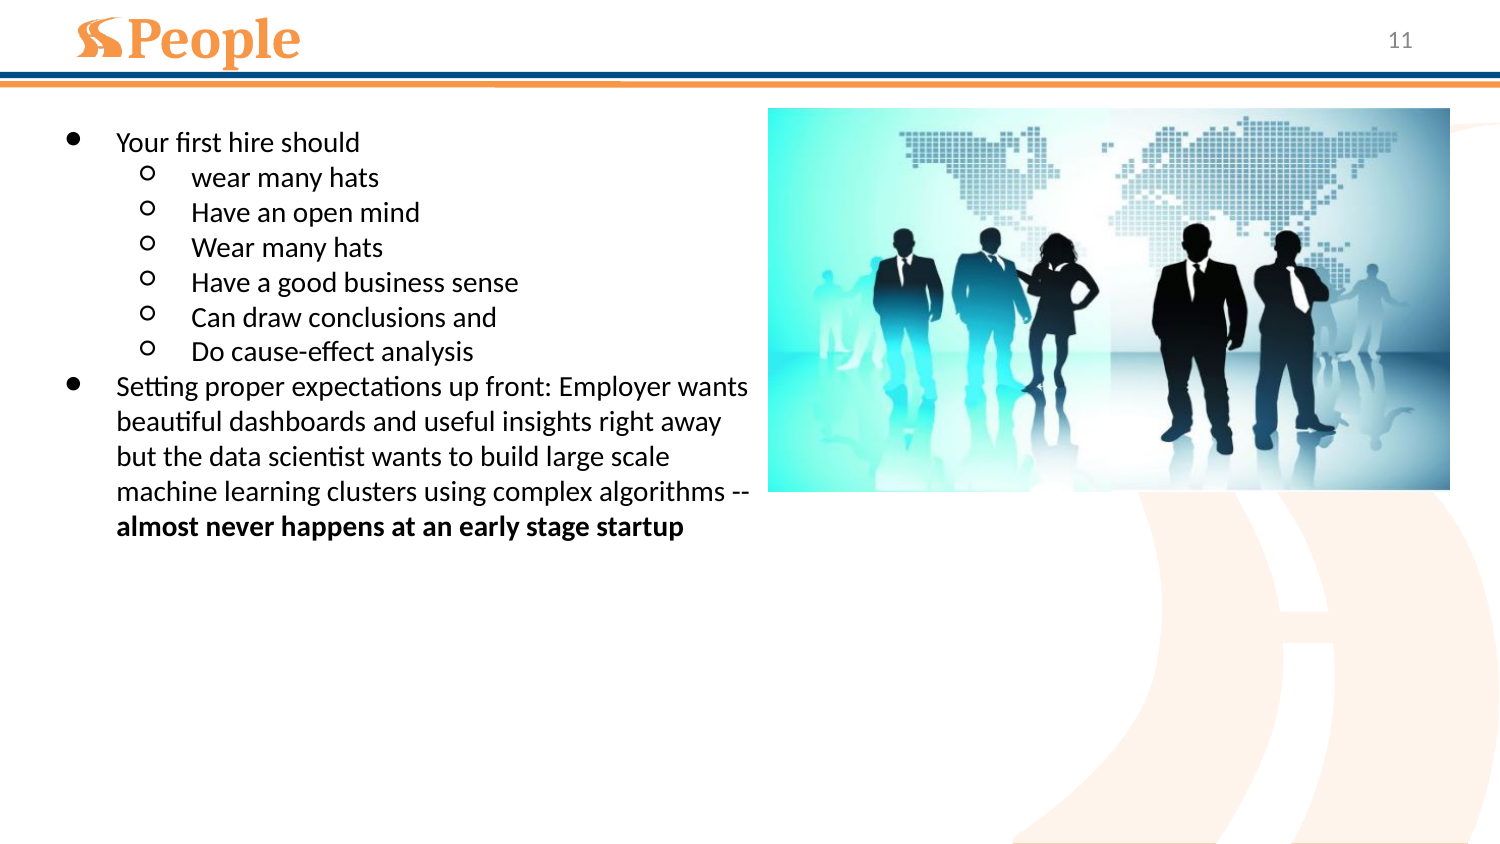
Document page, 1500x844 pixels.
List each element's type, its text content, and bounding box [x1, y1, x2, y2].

picture [68, 14, 112, 57]
title People [112, 9, 1013, 60]
slide_number <number> [1078, 16, 1429, 61]
text_box Your first hire should wear many hats Have an open mind Wear many hats Have a good business sense Can draw conclusions and Do cause-effect analysis Setting proper expectations up front: Employer wants beautiful dashboards and useful insights right away but the data scientist wants to build large scale machine learning clusters using complex algorithms -- almost never happens at an early stage startup [26, 108, 768, 818]
picture [768, 93, 1500, 492]
